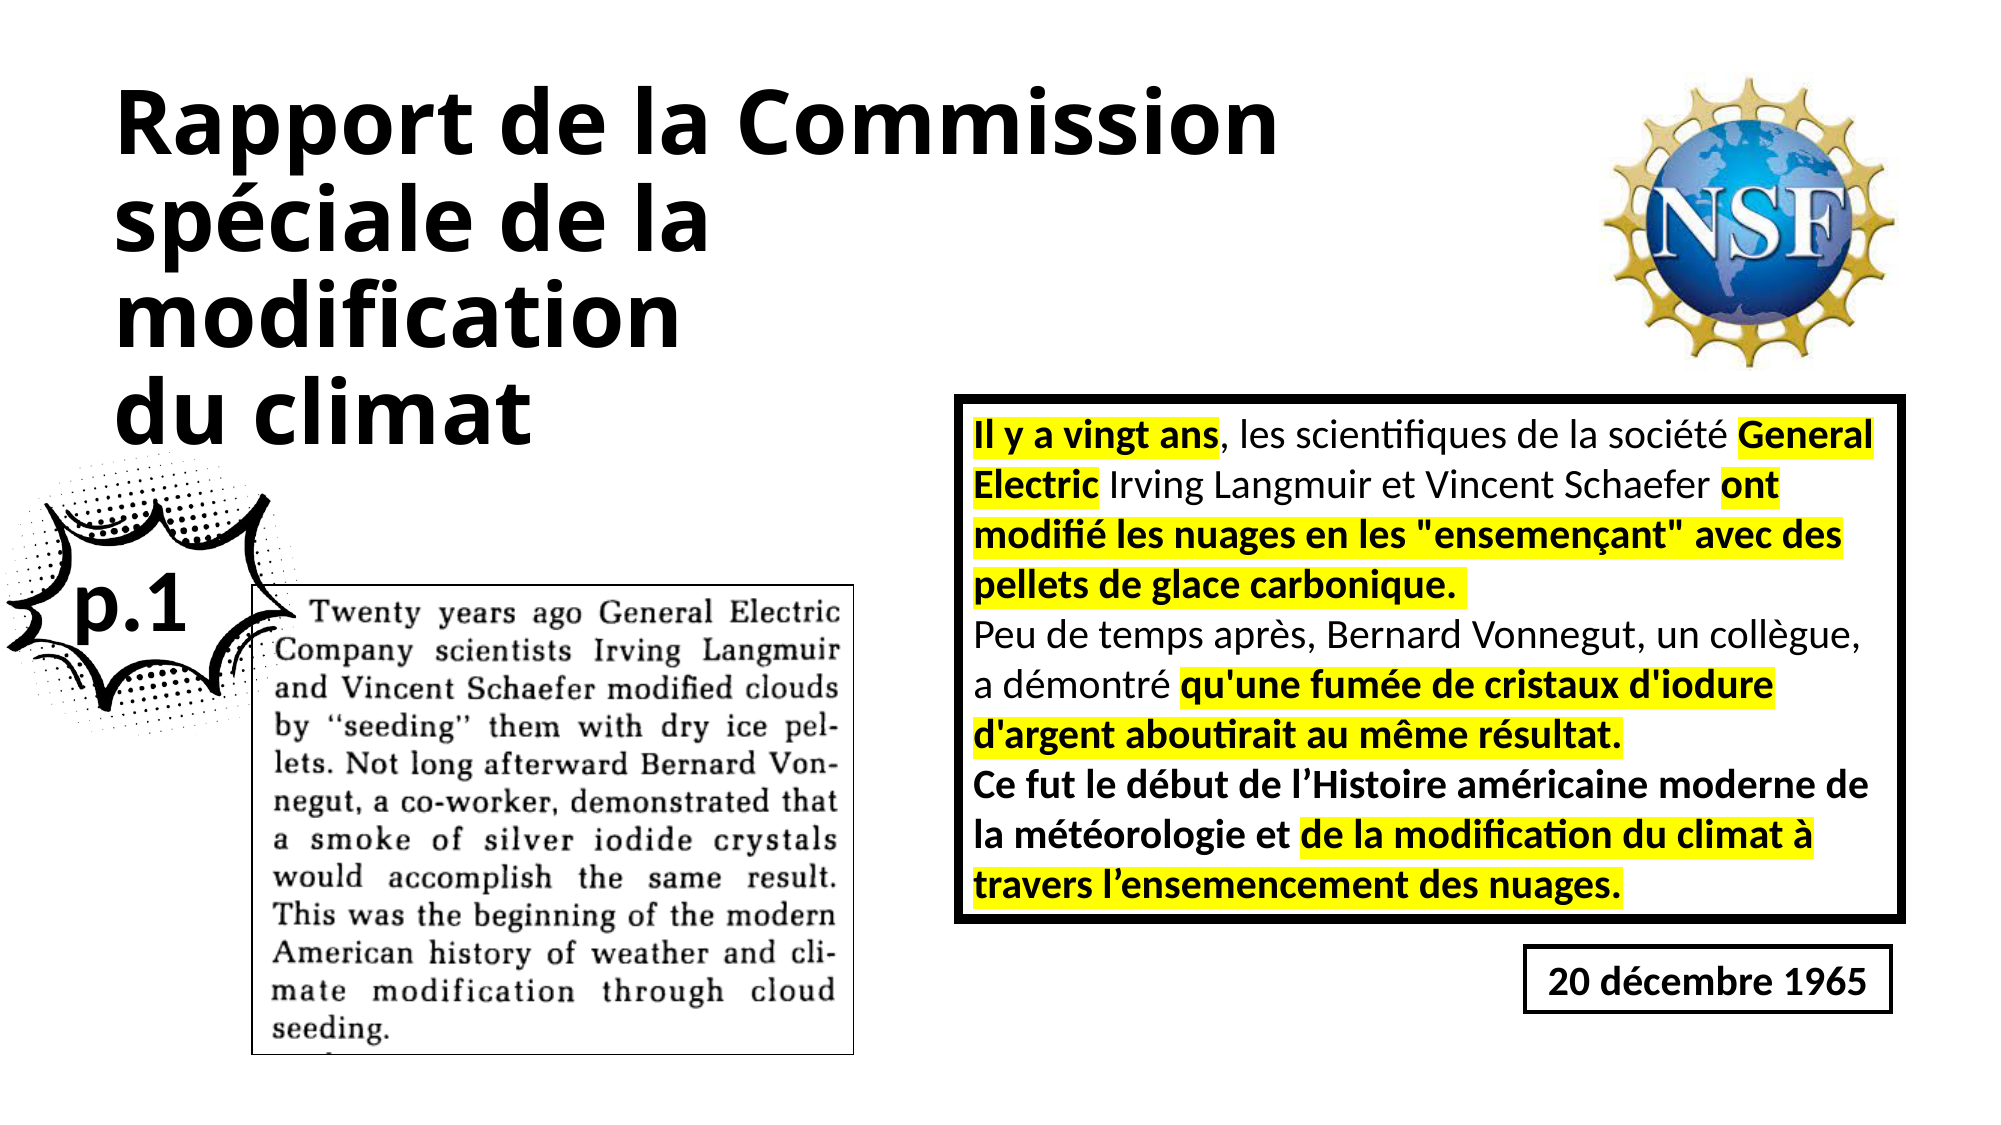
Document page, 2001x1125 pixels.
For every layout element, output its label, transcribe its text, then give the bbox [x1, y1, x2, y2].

picture [1599, 72, 1899, 372]
text_box Il y a vingt ans, les scientifiques de la société General Electric Irving Langmuir et Vincent Schaefer ont modifié les nuages en les "ensemençant" avec des pellets de glace carbonique. Peu de temps après, Bernard Vonnegut, un collègue, a démontré qu'une fumée de cristaux d'iodure d'argent aboutirait au même résultat. Ce fut le début de l’Histoire américaine moderne de la météorologie et de la modification du climat à travers l’ensemencement des nuages. [958, 398, 1902, 919]
text_box 20 décembre 1965 [1525, 946, 1891, 1013]
text_box Rapport de la Commission spéciale de la modification du climat [98, 45, 1314, 496]
picture [0, 436, 853, 1054]
text_box p.1 [57, 545, 221, 659]
